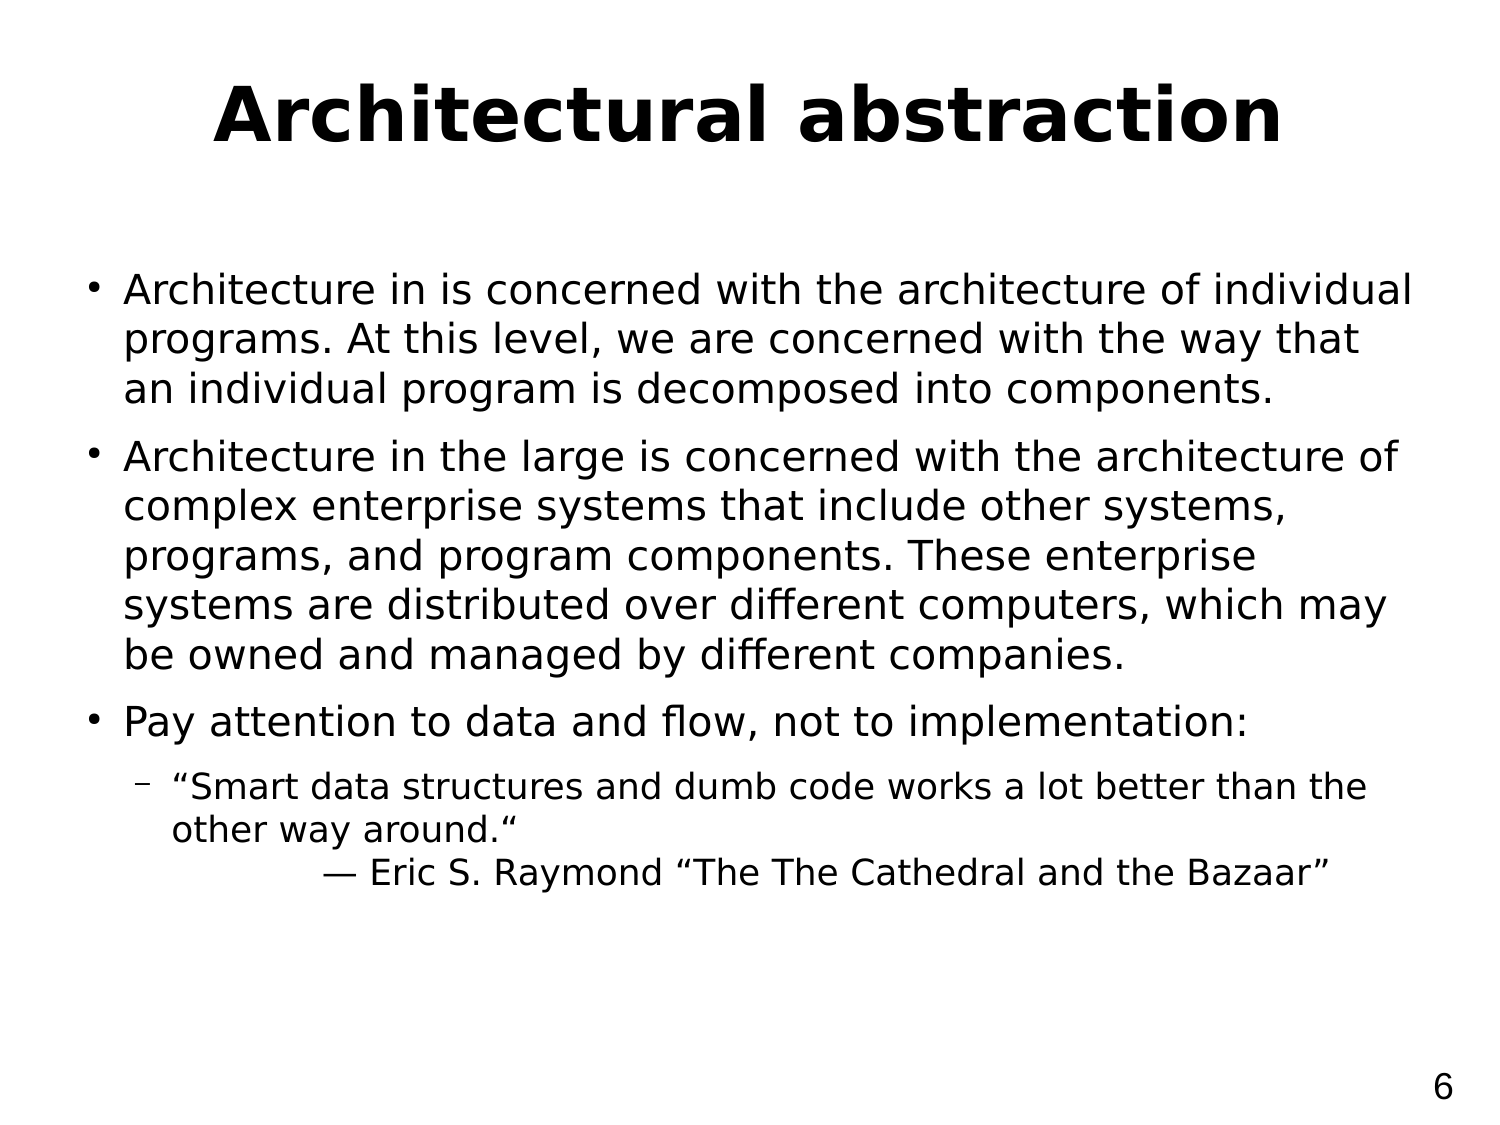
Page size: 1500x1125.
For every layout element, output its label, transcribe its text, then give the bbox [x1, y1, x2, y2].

list Architecture in is concerned with the architecture of individual programs. At this level, we are concerned with the way that an individual program is decomposed into components. Architecture in the large is concerned with the architecture of complex enterprise systems that include other systems, programs, and program components. These enterprise systems are distributed over different computers, which may be owned and managed by different companies. Pay attention to data and flow, not to implementation: “Smart data structures and dumb code works a lot better than the other way around.“ — Eric S. Raymond “The The Cathedral and the Bazaar” [75, 263, 1425, 916]
title Architectural abstraction [75, 44, 1425, 177]
